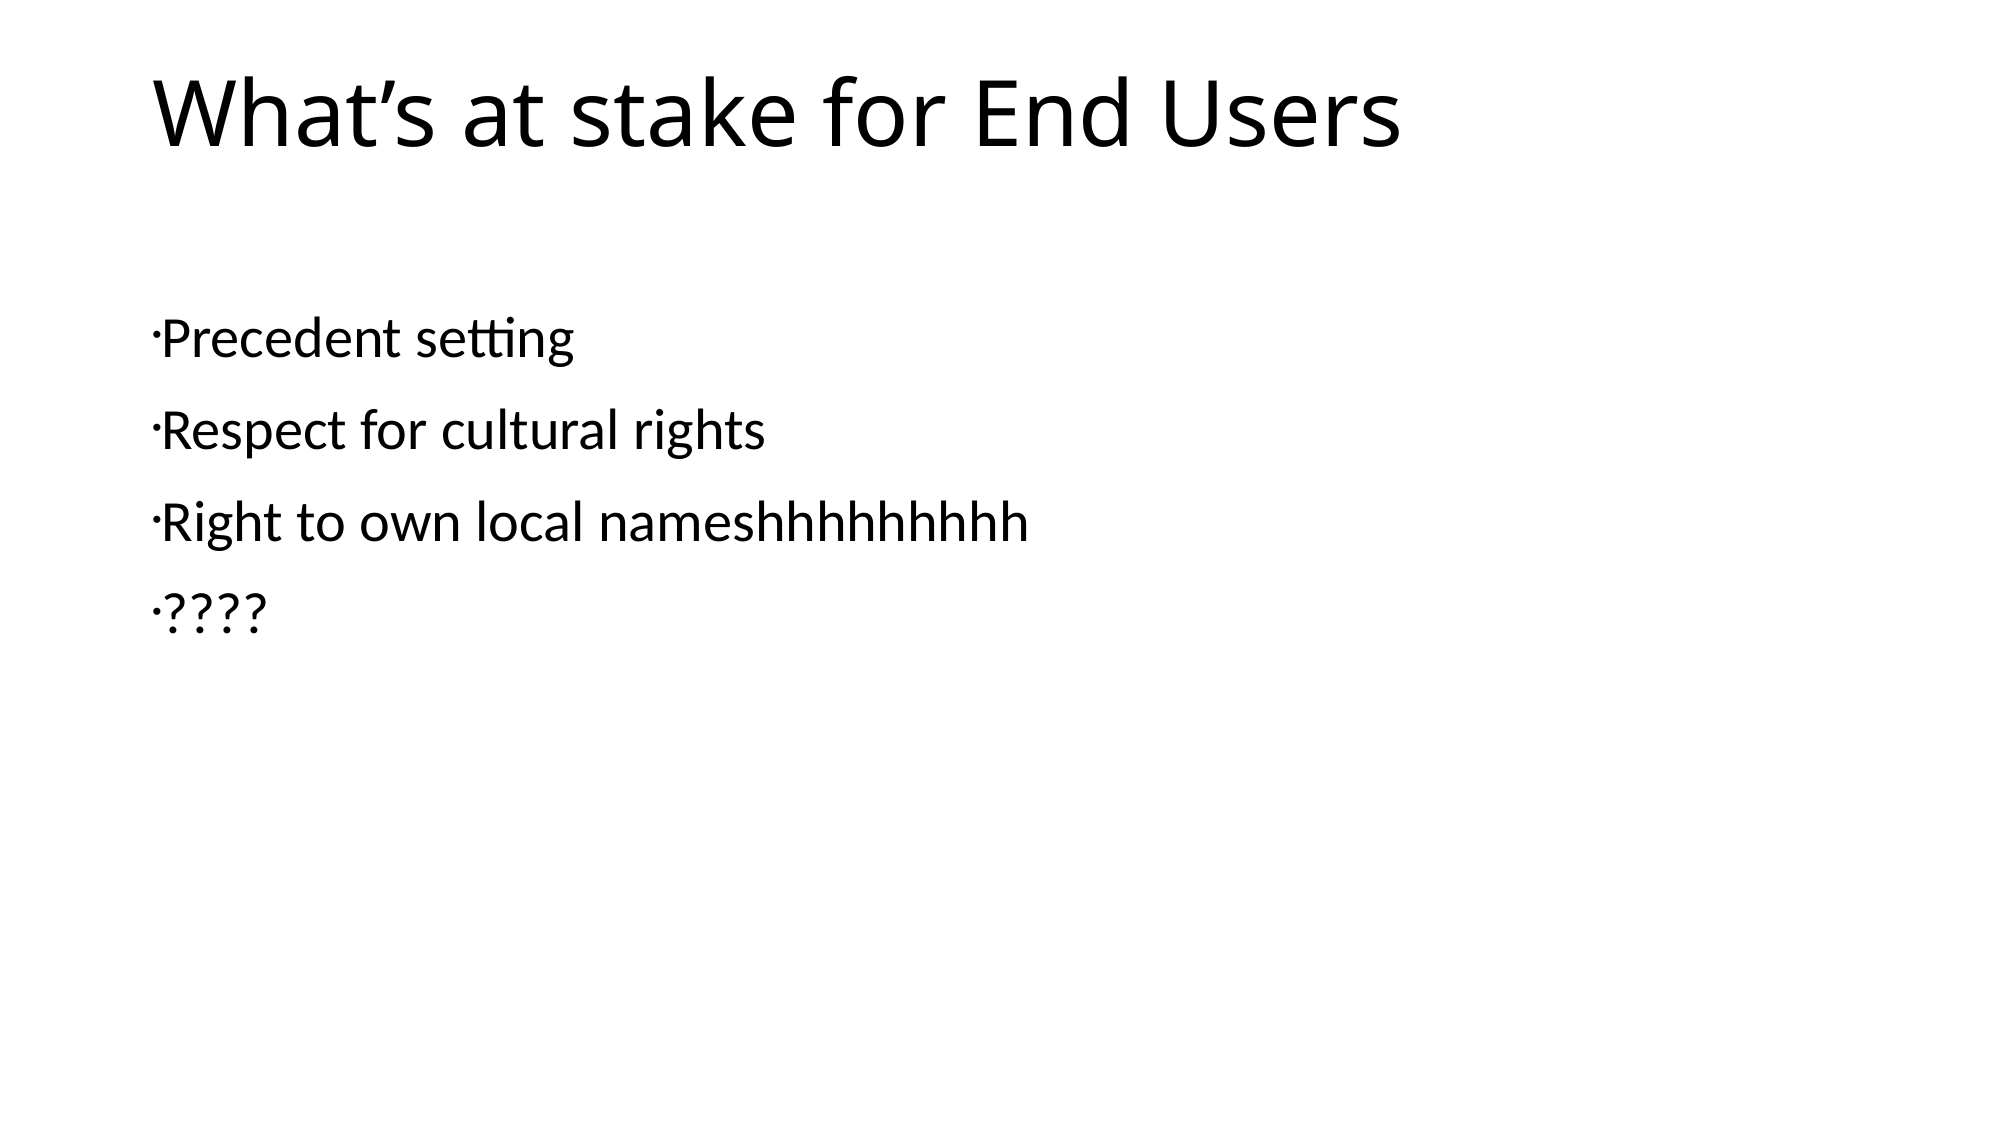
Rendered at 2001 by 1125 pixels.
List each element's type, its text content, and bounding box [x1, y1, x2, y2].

title What’s at stake for End Users [137, 59, 1863, 278]
list Precedent setting Respect for cultural rights Right to own local nameshhhhhhhhh ???? [137, 299, 1863, 1014]
